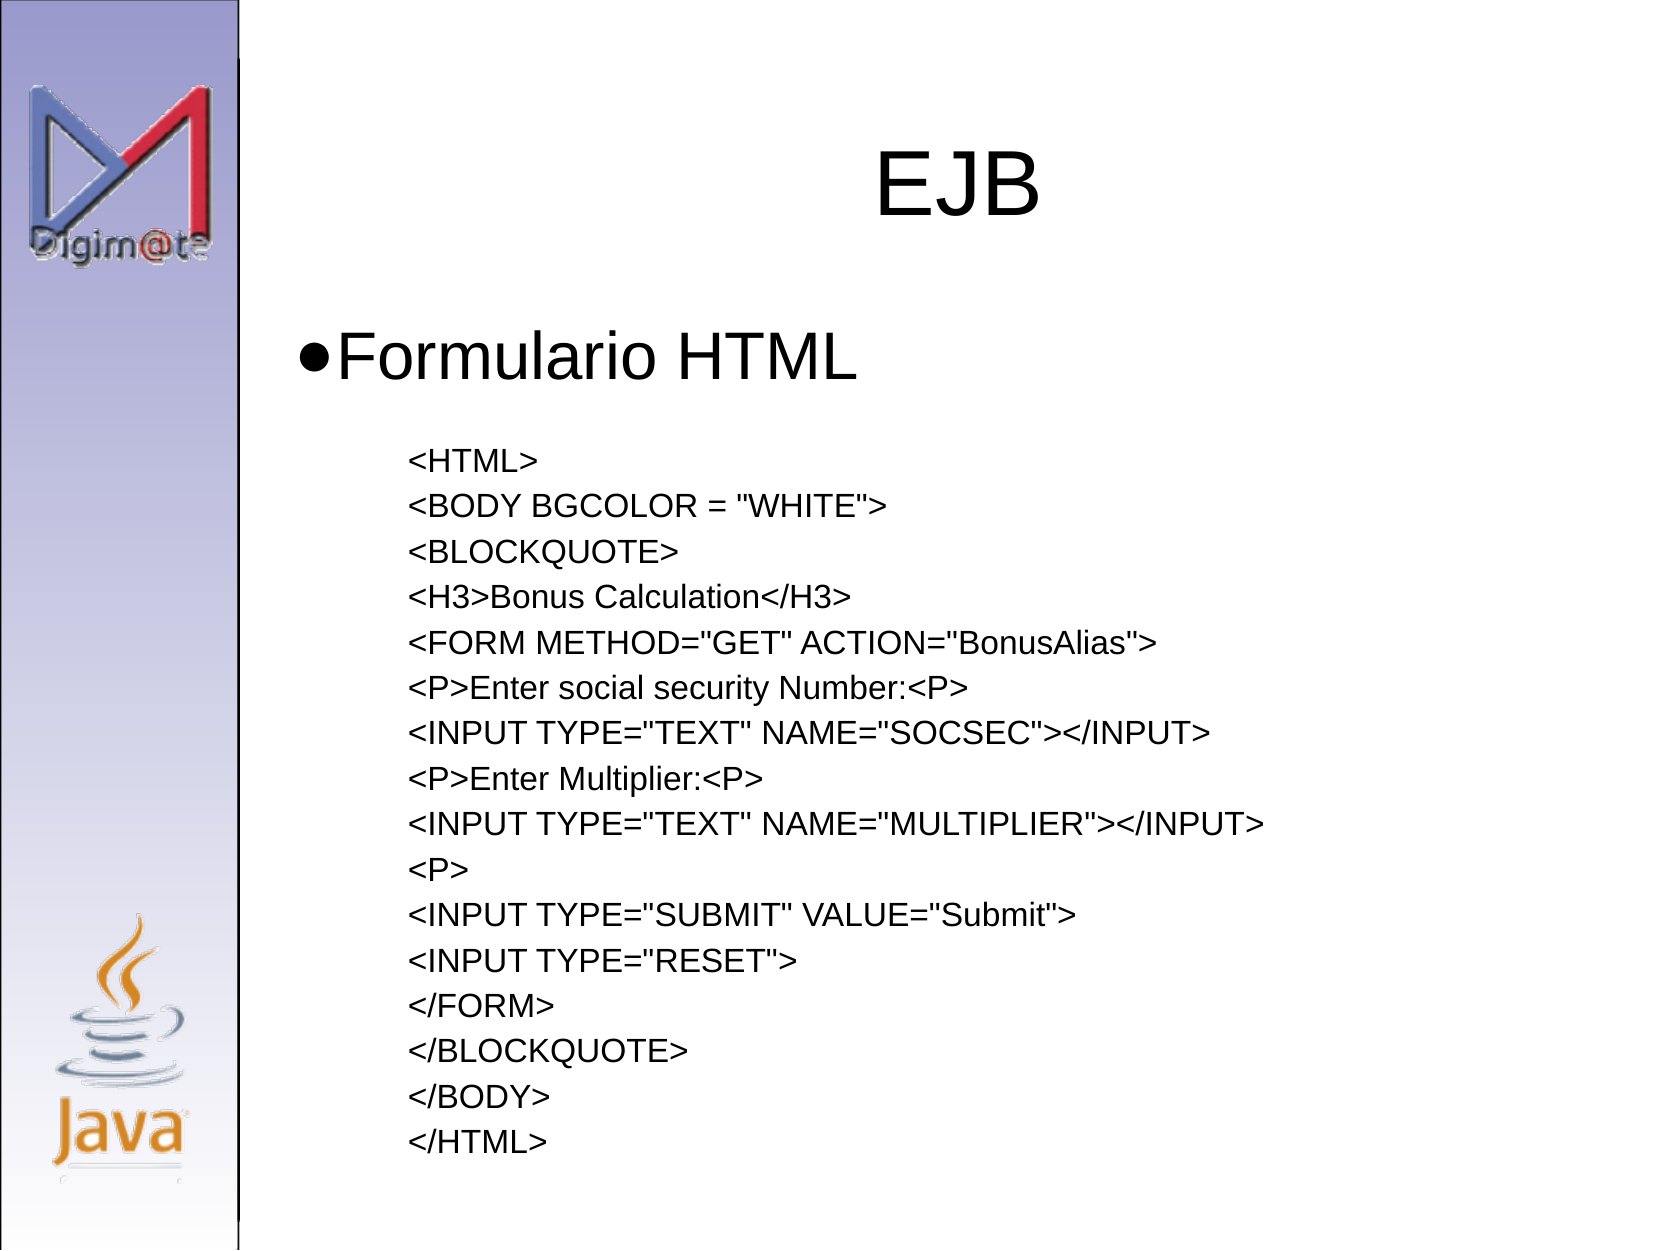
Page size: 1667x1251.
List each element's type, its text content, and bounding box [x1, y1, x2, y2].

picture [0, 0, 1667, 1250]
list Formulario HTML [267, 297, 1596, 1130]
text_box <HTML> <BODY BGCOLOR = "WHITE"> <BLOCKQUOTE> <H3>Bonus Calculation</H3> <FORM METHOD="GET" ACTION="BonusAlias"> <P>Enter social security Number:<P> <INPUT TYPE="TEXT" NAME="SOCSEC"></INPUT> <P>Enter Multiplier:<P> <INPUT TYPE="TEXT" NAME="MULTIPLIER"></INPUT> <P> <INPUT TYPE="SUBMIT" VALUE="Submit"> <INPUT TYPE="RESET"> </FORM> </BLOCKQUOTE> </BODY> </HTML> [401, 427, 1367, 1047]
title EJB [267, 65, 1650, 281]
